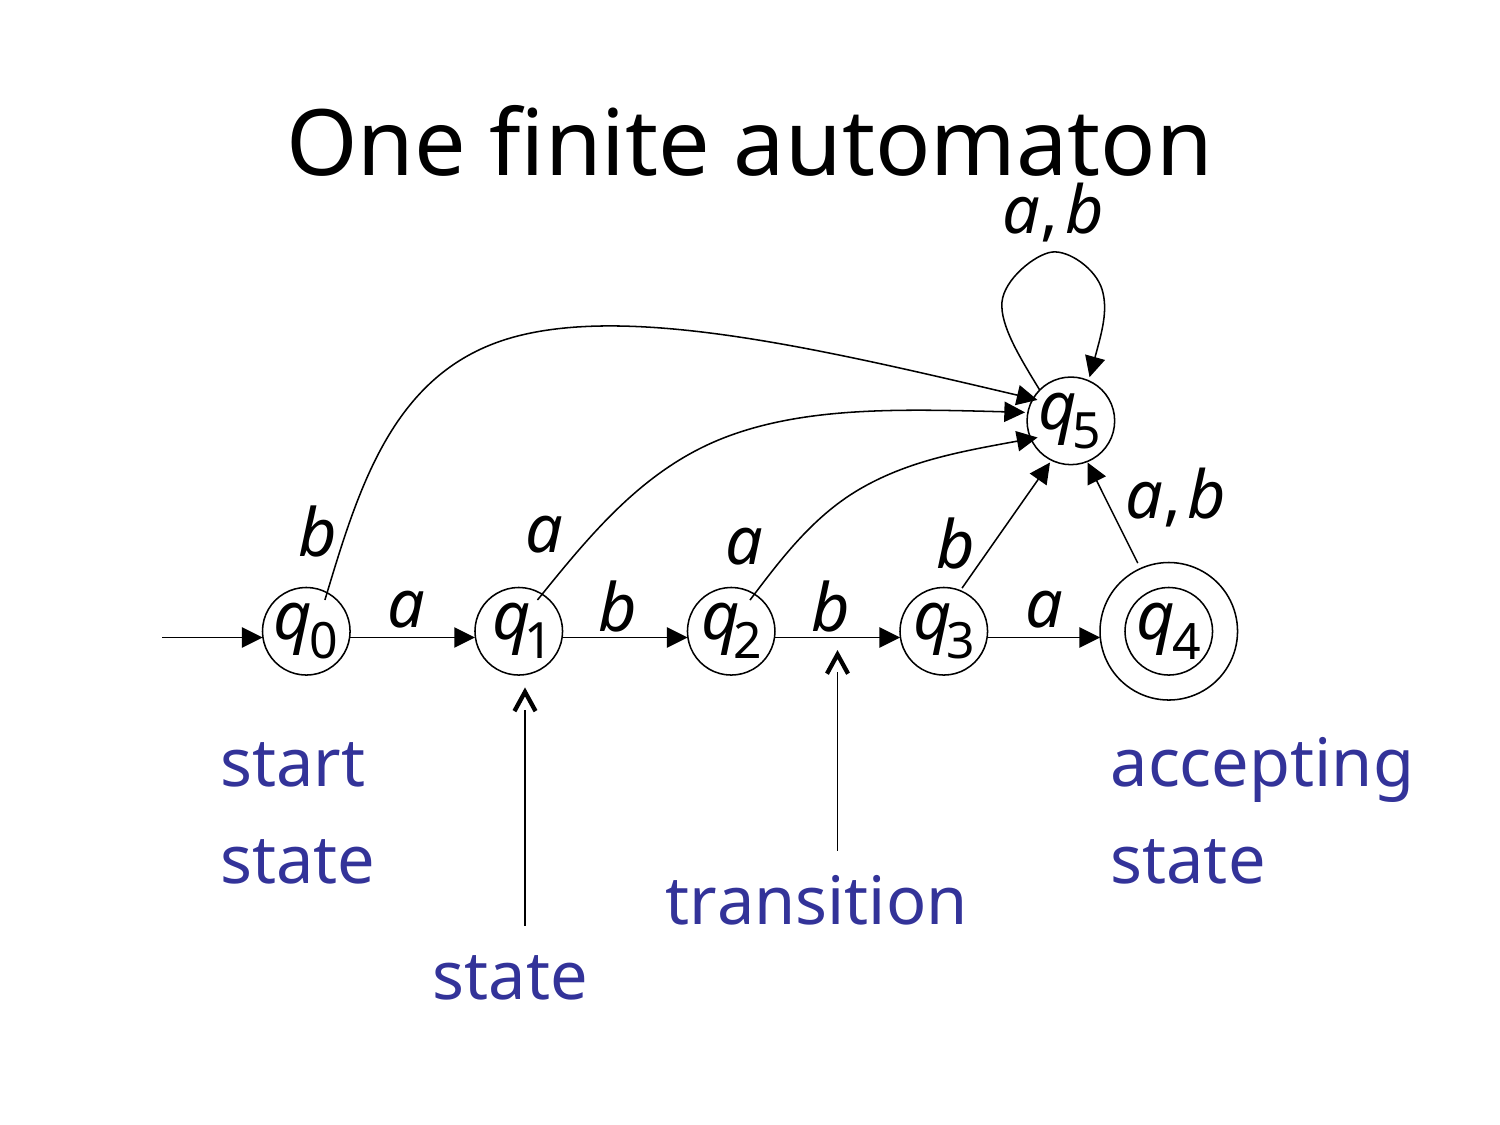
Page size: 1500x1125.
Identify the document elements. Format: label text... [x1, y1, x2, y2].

text_box accepting state [1061, 712, 1430, 905]
text_box transition [651, 849, 984, 946]
chart [493, 587, 550, 665]
chart [387, 587, 431, 634]
chart [1025, 587, 1069, 634]
text_box state [418, 924, 604, 1021]
chart [973, 560, 984, 576]
title One finite automaton [75, 45, 1426, 233]
chart [1039, 377, 1106, 455]
chart [1125, 462, 1236, 536]
chart [1002, 177, 1113, 250]
chart [914, 587, 979, 665]
chart [937, 512, 984, 576]
chart [1137, 587, 1207, 665]
chart [812, 575, 859, 638]
chart [300, 500, 346, 563]
chart [275, 587, 344, 665]
chart [600, 575, 646, 638]
text_box start state [205, 712, 391, 905]
chart [525, 512, 569, 559]
chart [725, 525, 769, 571]
chart [702, 587, 767, 665]
chart [338, 538, 346, 563]
